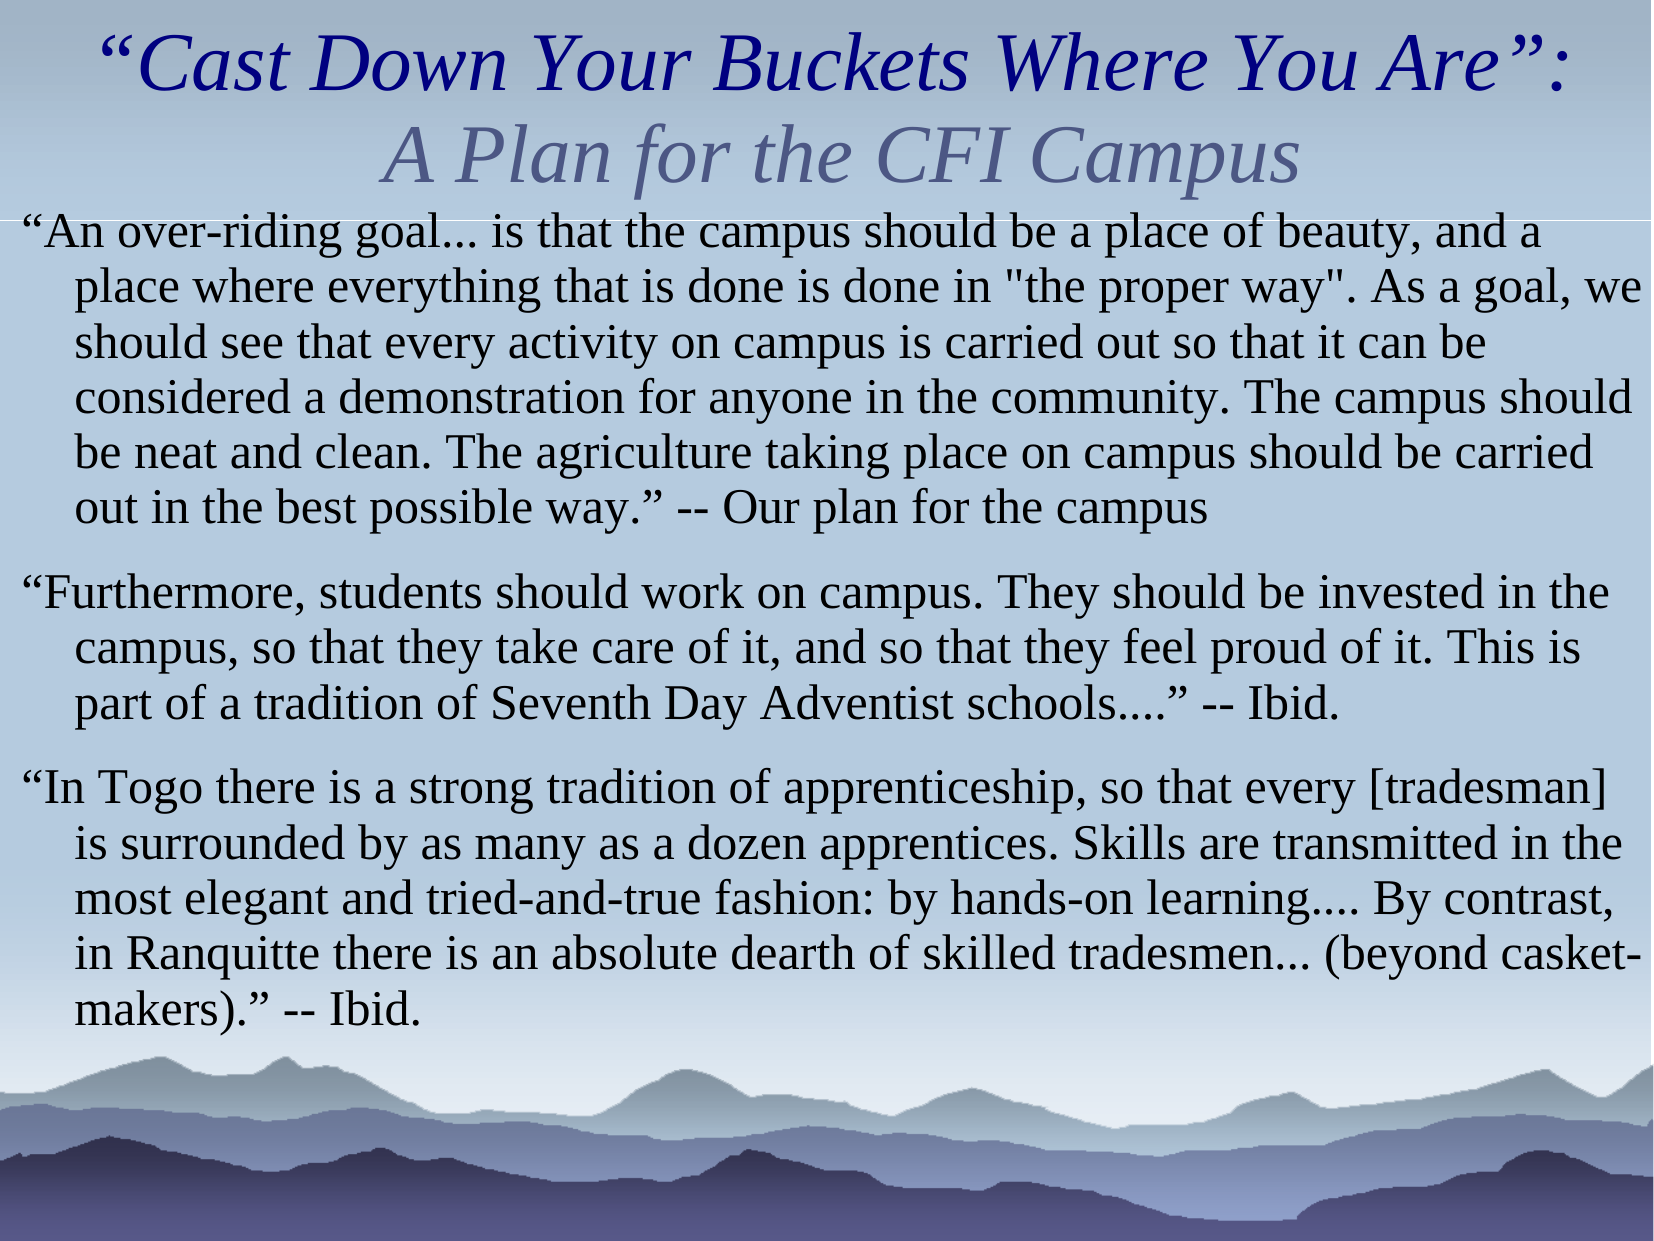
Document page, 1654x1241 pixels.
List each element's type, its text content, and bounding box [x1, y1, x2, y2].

picture [0, 1021, 1654, 1241]
title “Cast Down Your Buckets Where You Are”: A Plan for the CFI Campus [55, 5, 1631, 202]
list “An over-riding goal... is that the campus should be a place of beauty, and a place where everything that is done is done in "the proper way". As a goal, we should see that every activity on campus is carried out so that it can be considered a demonstration for anyone in the community. The campus should be neat and clean. The agriculture taking place on campus should be carried out in the best possible way.” -- Our plan for the campus “Furthermore, students should work on campus. They should be invested in the campus, so that they take care of it, and so that they feel proud of it. This is part of a tradition of Seventh Day Adventist schools....” -- Ibid. “In Togo there is a strong tradition of apprenticeship, so that every [tradesman] is surrounded by as many as a dozen apprentices. Skills are transmitted in the most elegant and tried-and-true fashion: by hands-on learning.... By contrast, in Ranquitte there is an absolute dearth of skilled tradesmen... (beyond casket-makers).” -- Ibid. [3, 202, 1654, 1051]
